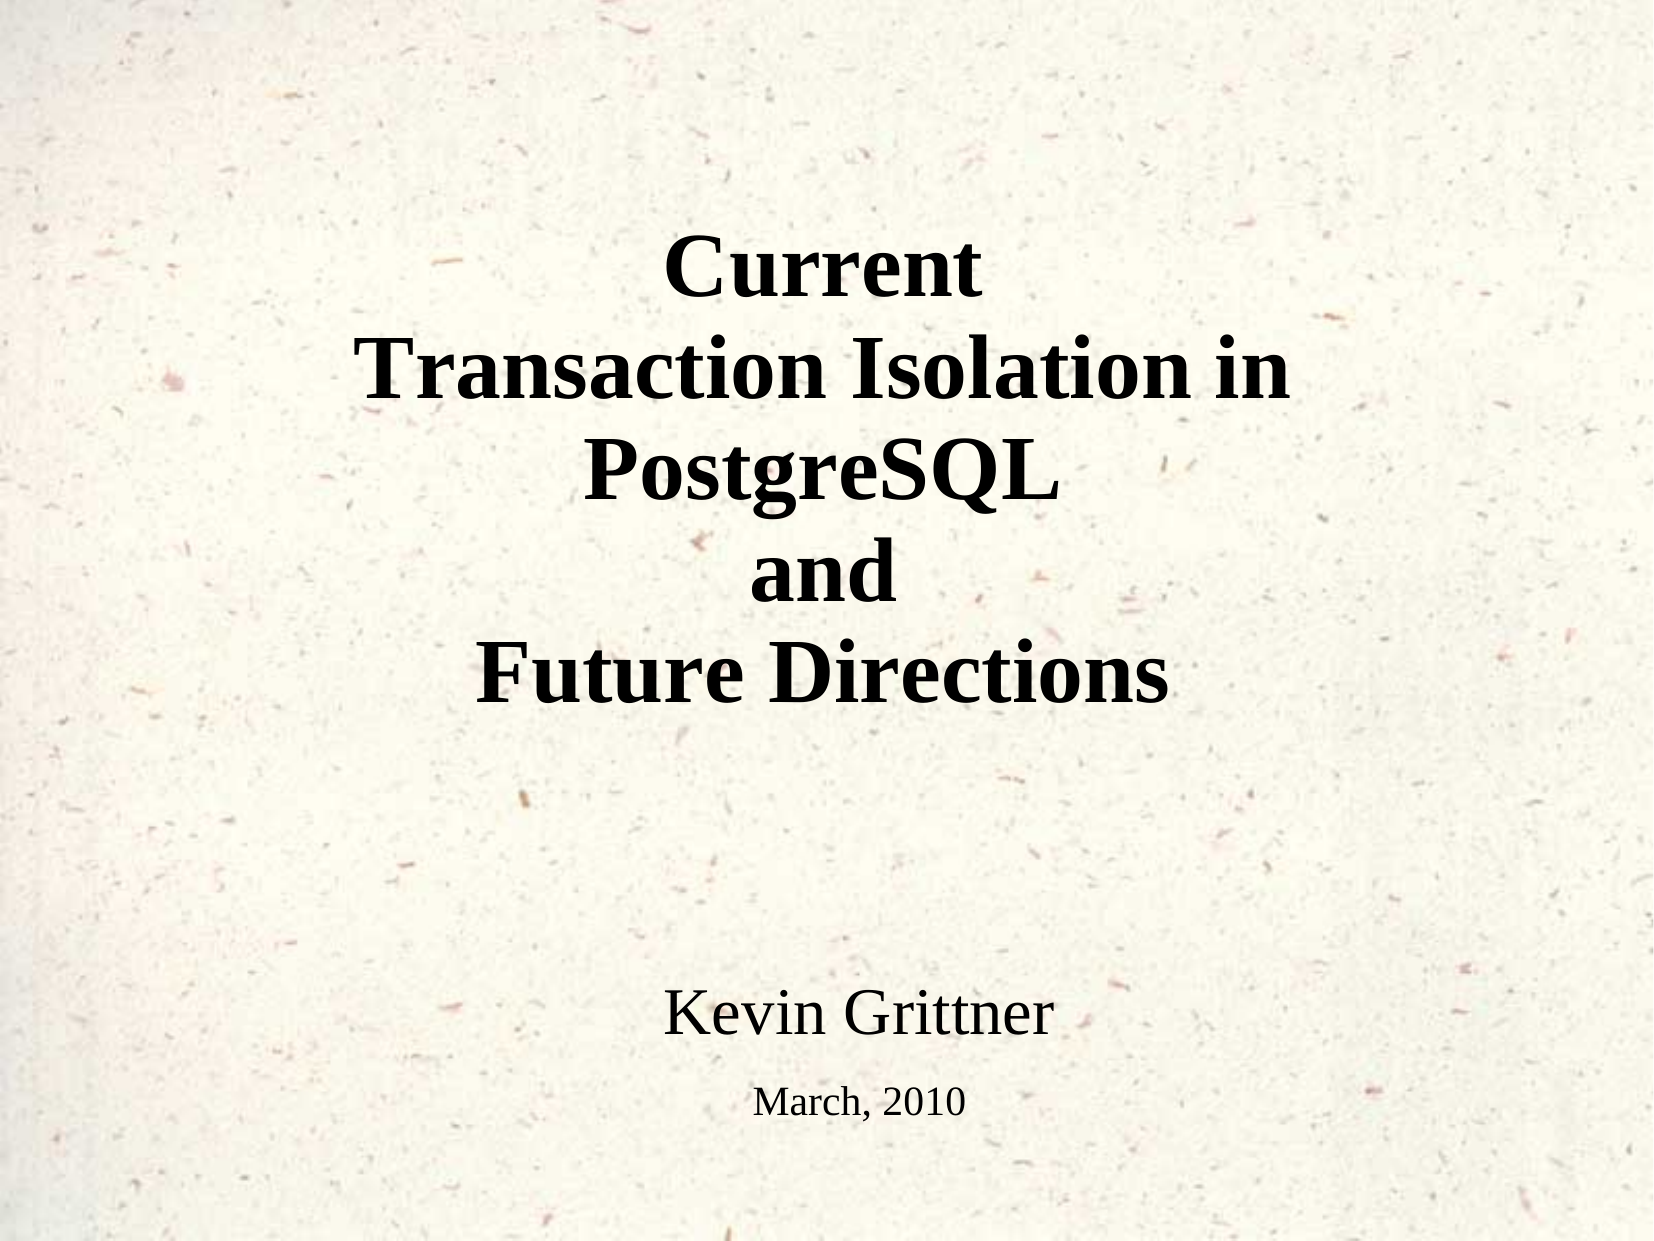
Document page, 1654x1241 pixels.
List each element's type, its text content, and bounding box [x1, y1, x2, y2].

picture [0, 0, 1654, 1241]
list Kevin Grittner March, 2010 [112, 975, 1536, 1241]
title Current Transaction Isolation in PostgreSQL and Future Directions [112, 37, 1535, 901]
